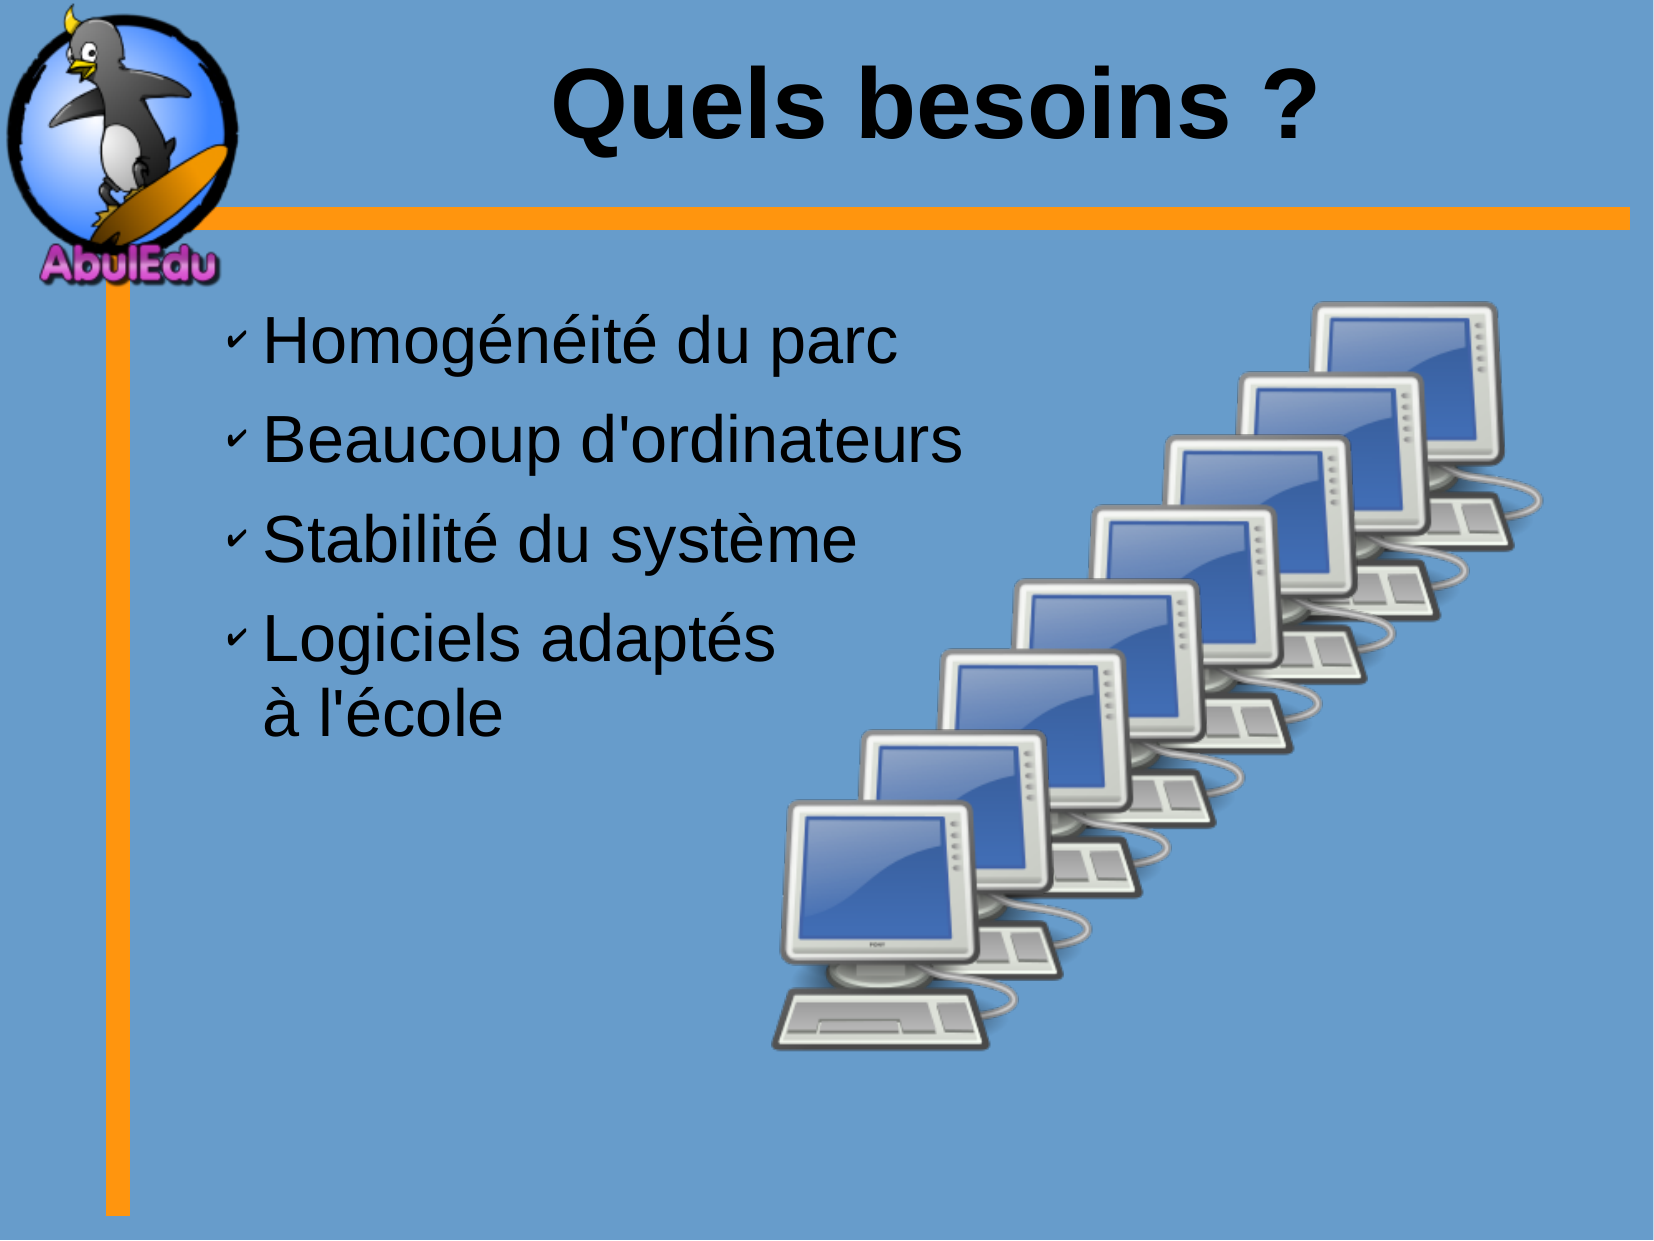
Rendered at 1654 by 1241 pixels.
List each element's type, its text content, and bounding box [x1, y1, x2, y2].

text_box Homogénéité du parc Beaucoup d'ordinateurs Stabilité du système Logiciels adaptés à l'école [177, 295, 1625, 1196]
picture [0, 0, 248, 292]
picture [765, 295, 1550, 1058]
title Quels besoins ? [248, 0, 1636, 208]
